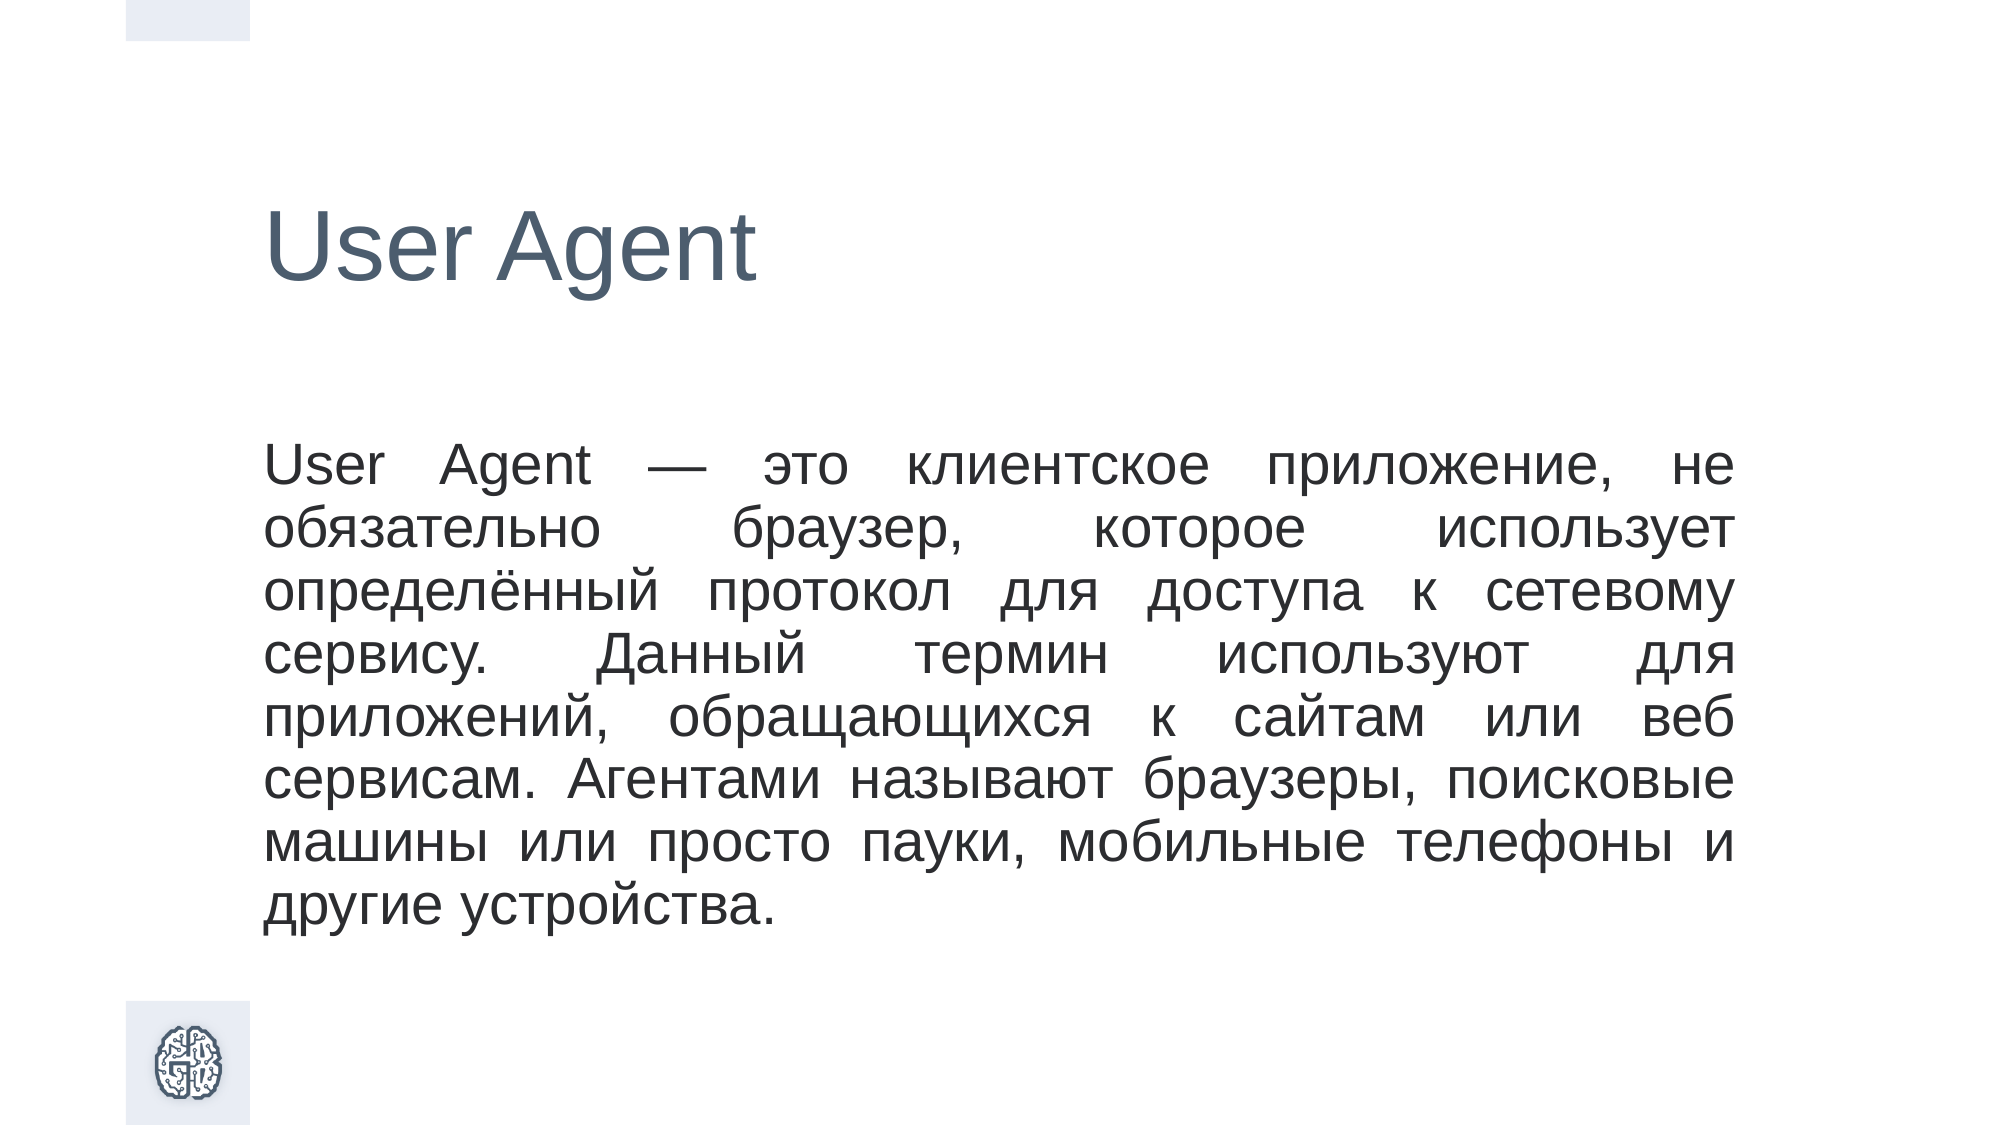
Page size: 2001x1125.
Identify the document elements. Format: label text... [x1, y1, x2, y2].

title User Agent [248, 124, 1752, 372]
list User Agent — это клиентское приложение, не обязательно браузер, которое использует определённый протокол для доступа к сетевому сервису. Данный термин используют для приложений, обращающихся к сайтам или веб сервисам. Агентами называют браузеры, поисковые машины или просто пауки, мобильные телефоны и другие устройства. [248, 431, 1752, 941]
picture [144, 1016, 232, 1110]
